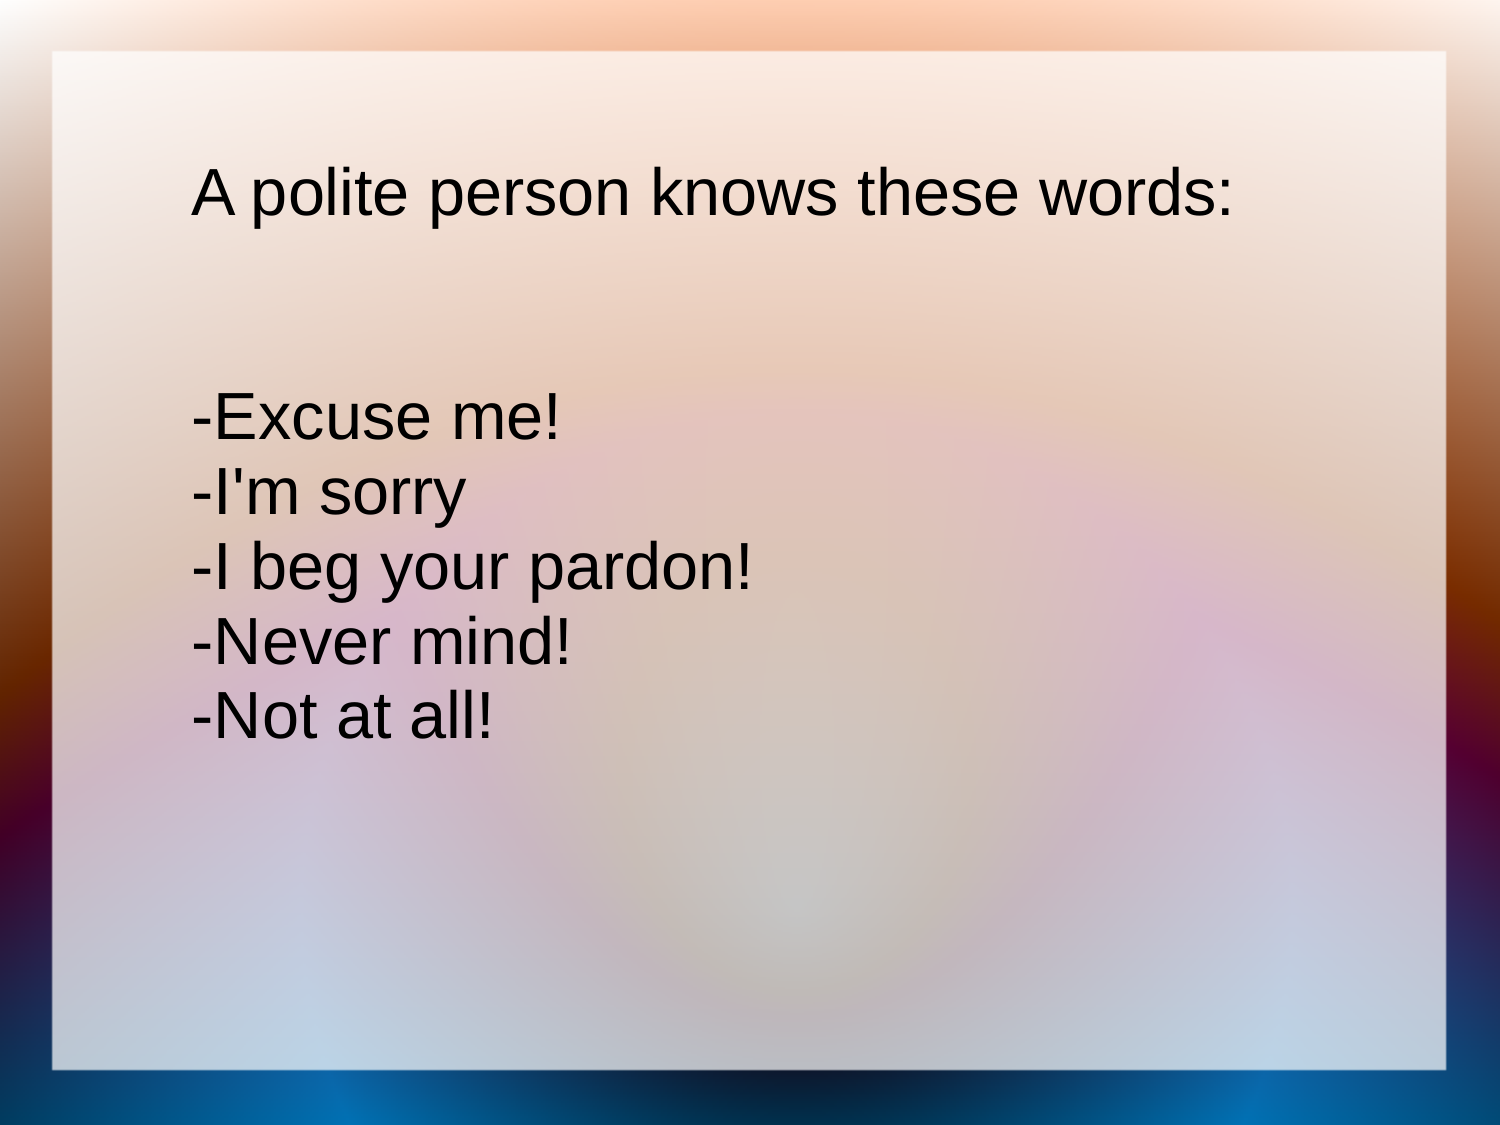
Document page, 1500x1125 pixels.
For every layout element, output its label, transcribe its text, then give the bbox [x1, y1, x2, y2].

text_box A polite person knows these words: -Excuse me! -I'm sorry -I beg your pardon! -Never mind! -Not at all! [177, 147, 1252, 761]
